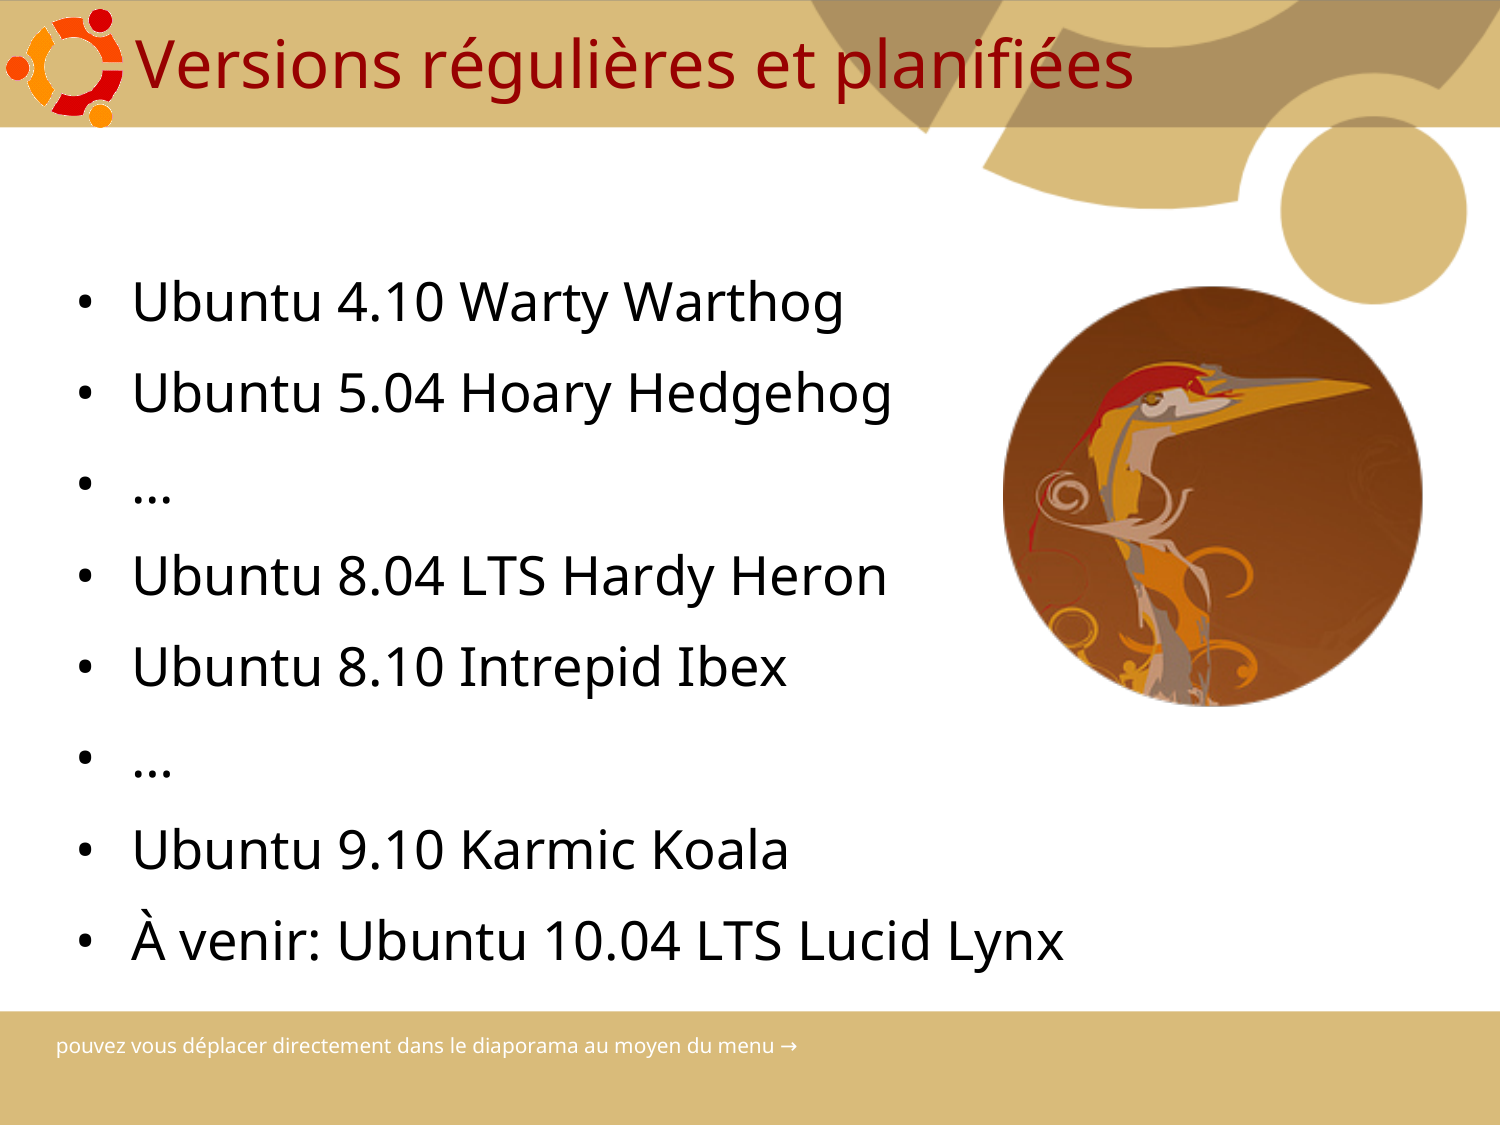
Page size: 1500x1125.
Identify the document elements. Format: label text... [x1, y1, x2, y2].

title Versions régulières et planifiées [135, 0, 1417, 144]
list Ubuntu 4.10 Warty Warthog Ubuntu 5.04 Hoary Hedgehog ... Ubuntu 8.04 LTS Hardy Heron Ubuntu 8.10 Intrepid Ibex … Ubuntu 9.10 Karmic Koala À venir: Ubuntu 10.04 LTS Lucid Lynx [75, 262, 1425, 991]
picture [0, 0, 1500, 709]
